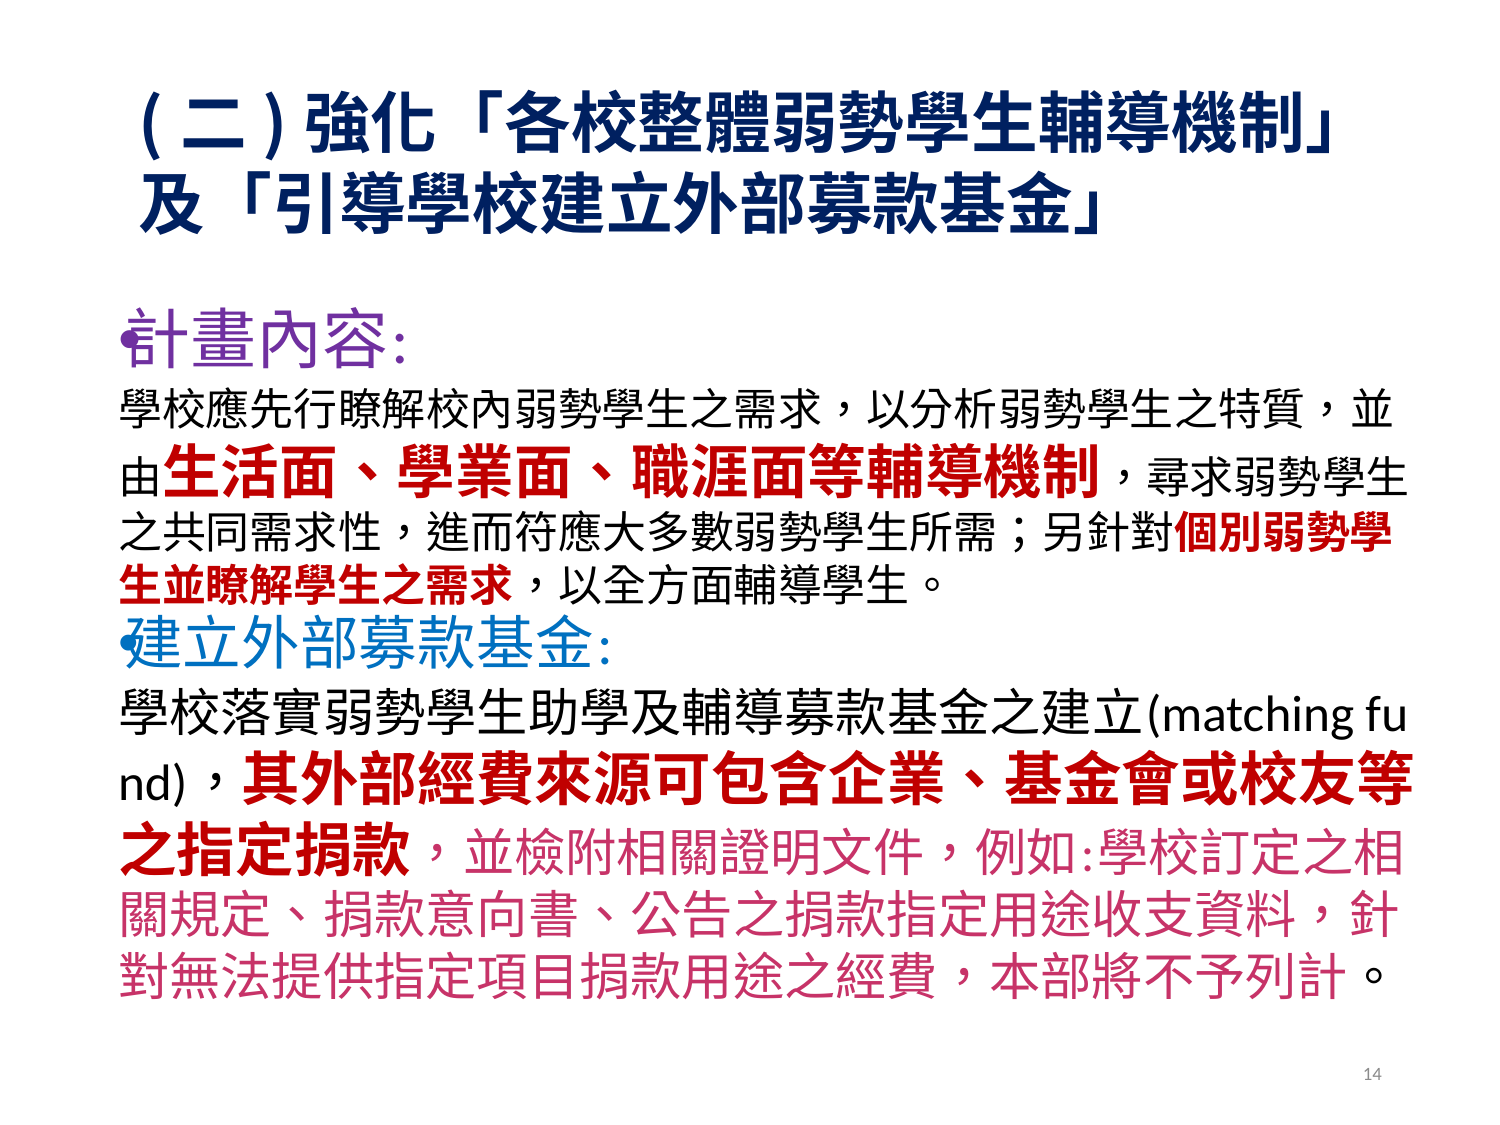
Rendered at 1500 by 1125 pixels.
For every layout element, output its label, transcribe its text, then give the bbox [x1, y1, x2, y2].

list 計畫內容: 學校應先行瞭解校內弱勢學生之需求，以分析弱勢學生之特質，並由生活面、學業面、職涯面等輔導機制，尋求弱勢學生之共同需求性，進而符應大多數弱勢學生所需；另針對個別弱勢學生並瞭解學生之需求，以全方面輔導學生。 建立外部募款基金: 學校落實弱勢學生助學及輔導募款基金之建立(matching fund)，其外部經費來源可包含企業、基金會或校友等之指定捐款，並檢附相關證明文件，例如:學校訂定之相關規定、捐款意向書、公告之捐款指定用途收支資料，針對無法提供指定項目捐款用途之經費，本部將不予列計。 [103, 299, 1436, 1071]
slide_number <編號> [1059, 1042, 1397, 1103]
title (二)強化「各校整體弱勢學生輔導機制」及「引導學校建立外部募款基金」 [123, 52, 1418, 271]
